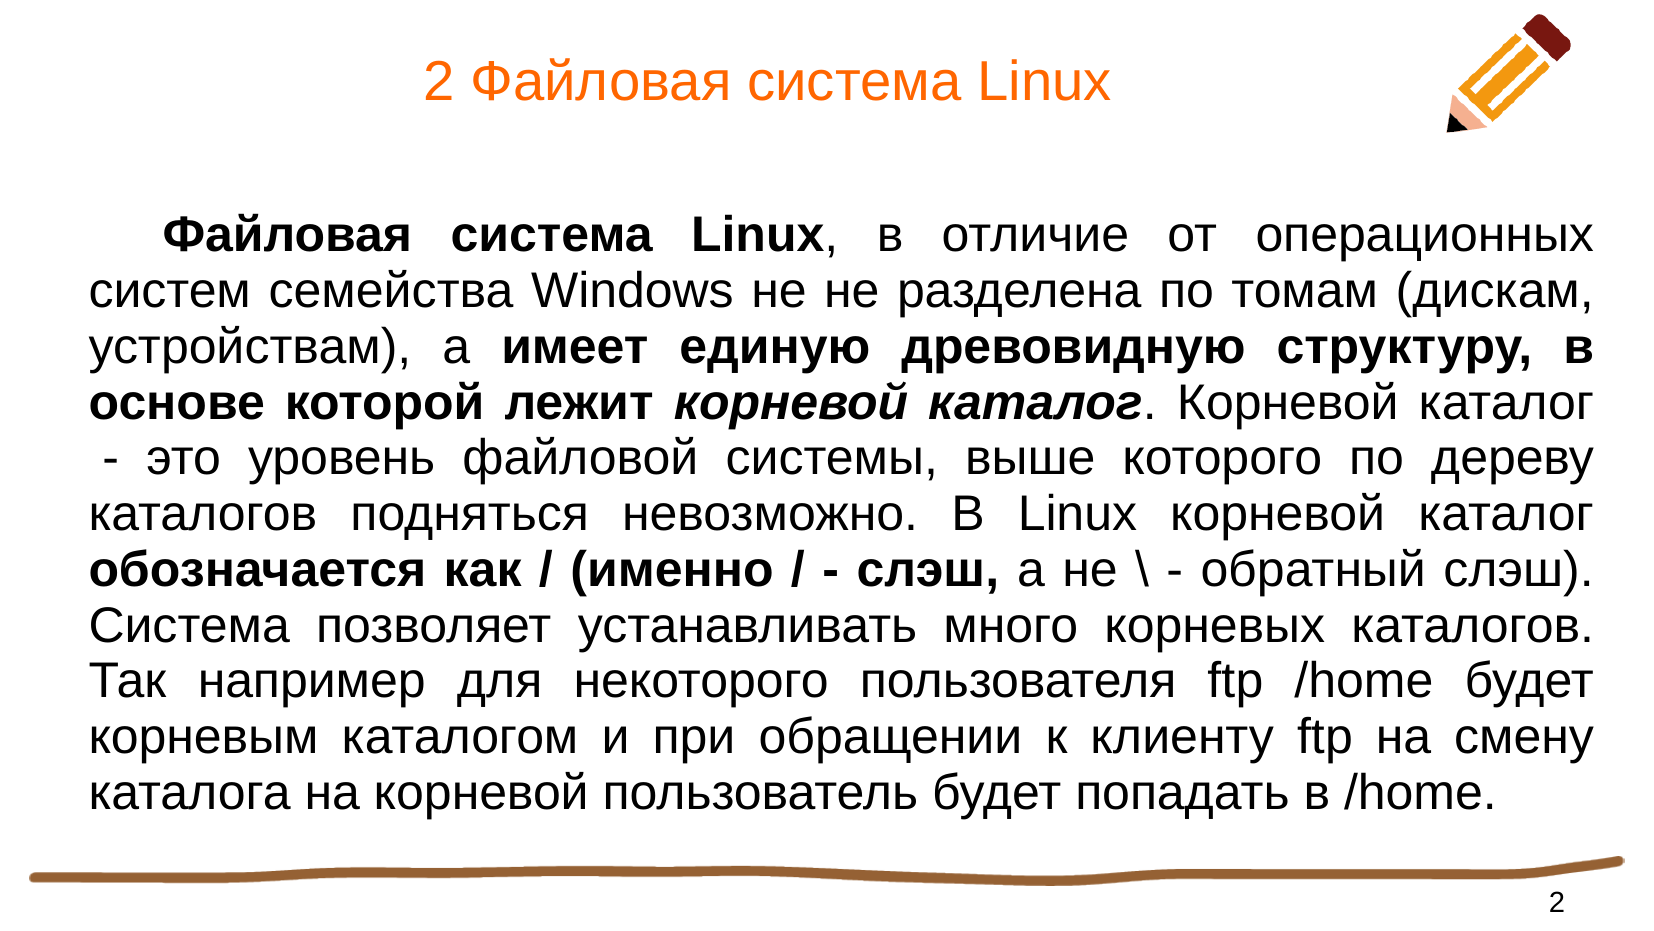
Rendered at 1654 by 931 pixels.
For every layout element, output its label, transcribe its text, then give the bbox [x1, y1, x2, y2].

picture [1446, 14, 1571, 133]
picture [29, 856, 1625, 886]
title 2 Файловая система Linux [88, 29, 1447, 133]
list Файловая система Linux, в отличие от операционных систем семейства Windows не не разделена по томам (дискам, устройствам), а имеет единую древовидную структуру, в основе которой лежит корневой каталог. Корневой каталог - это уровень файловой системы, выше которого по дереву каталогов подняться невозможно. В Linux корневой каталог обозначается как / (именно / - слэш, а не \ - обратный слэш). Система позволяет устанавливать много корневых каталогов. Так например для некоторого пользователя ftp /home будет корневым каталогом и при обращении к клиенту ftp на смену каталога на корневой пользователь будет попадать в /home. [88, 206, 1595, 857]
